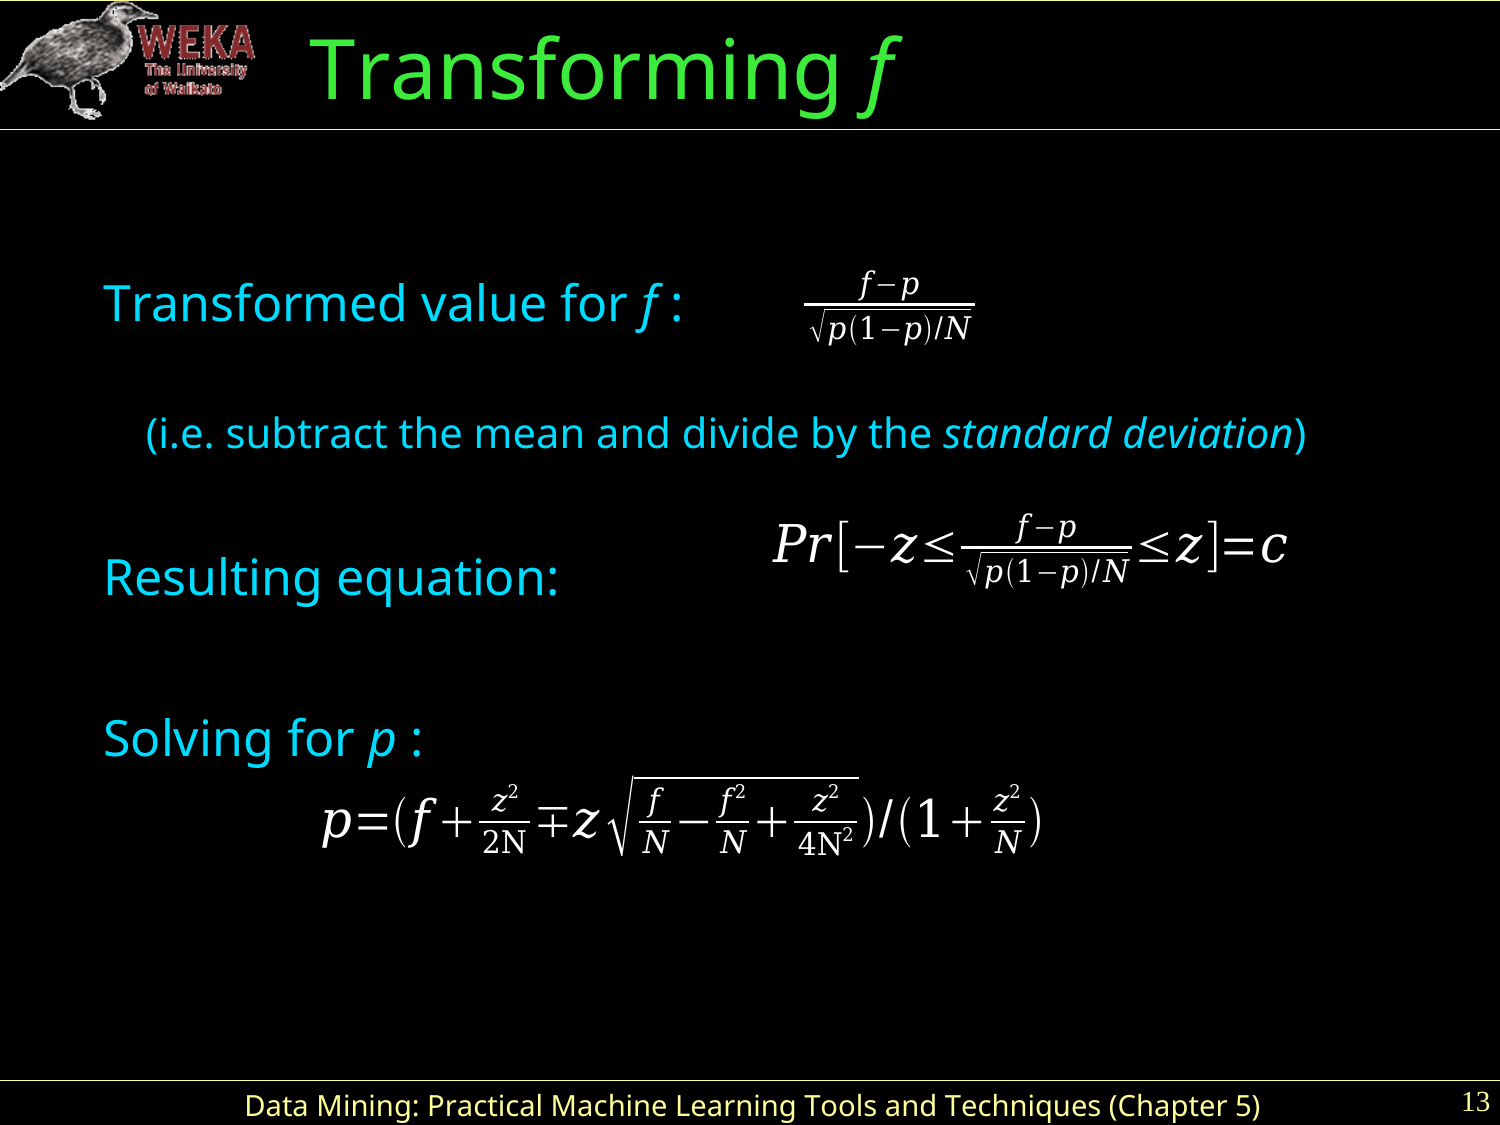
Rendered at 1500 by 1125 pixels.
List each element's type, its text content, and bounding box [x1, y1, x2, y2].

text_box Transformed value for f : (i.e. subtract the mean and divide by the standard deviation) Resulting equation: Solving for p : [88, 260, 1418, 936]
chart [767, 508, 1294, 591]
chart [313, 774, 1050, 863]
picture [0, 1, 266, 129]
title Transforming f [295, 0, 1500, 148]
chart [797, 265, 982, 348]
